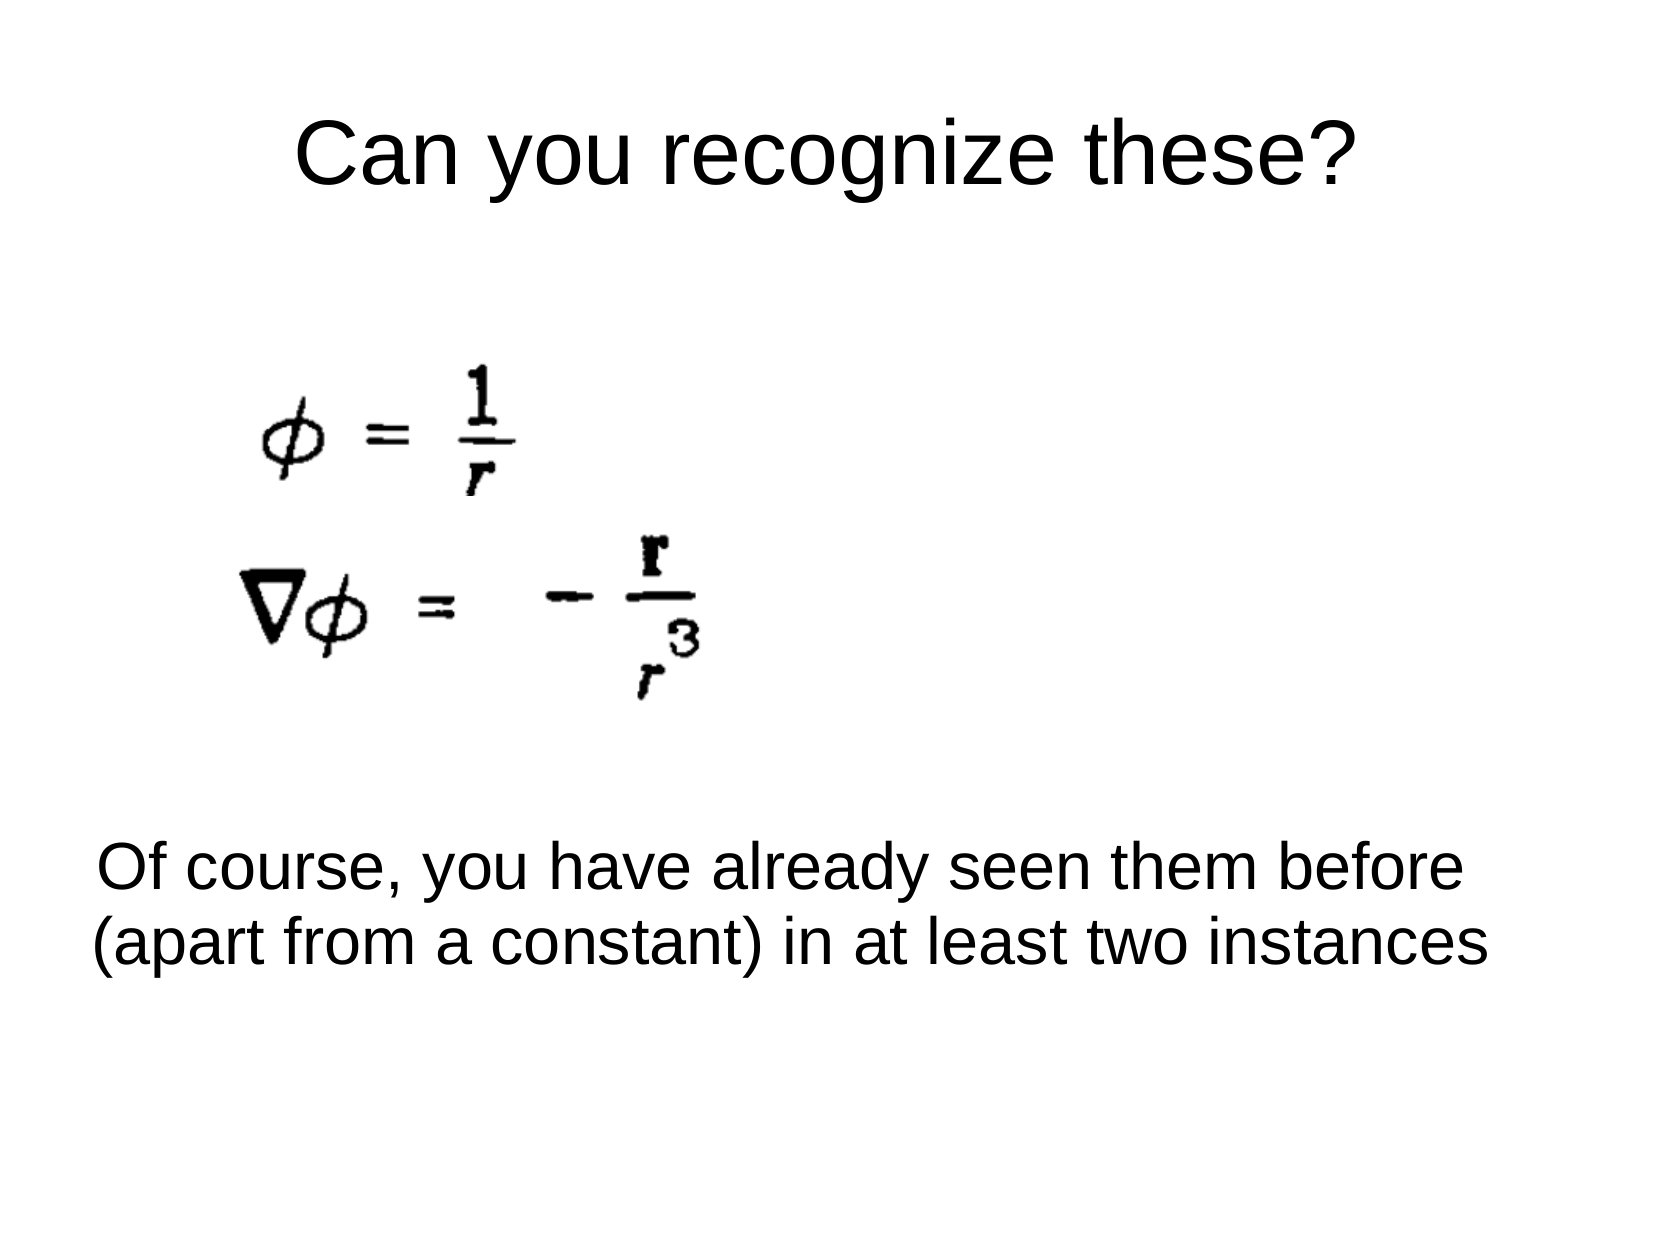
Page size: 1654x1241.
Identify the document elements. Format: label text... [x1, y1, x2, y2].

title Can you recognize these? [82, 49, 1571, 257]
picture [248, 354, 721, 686]
picture [224, 557, 392, 674]
subtitle Of course, you have already seen them before (apart from a constant) in at least two instances [47, 686, 1536, 1123]
